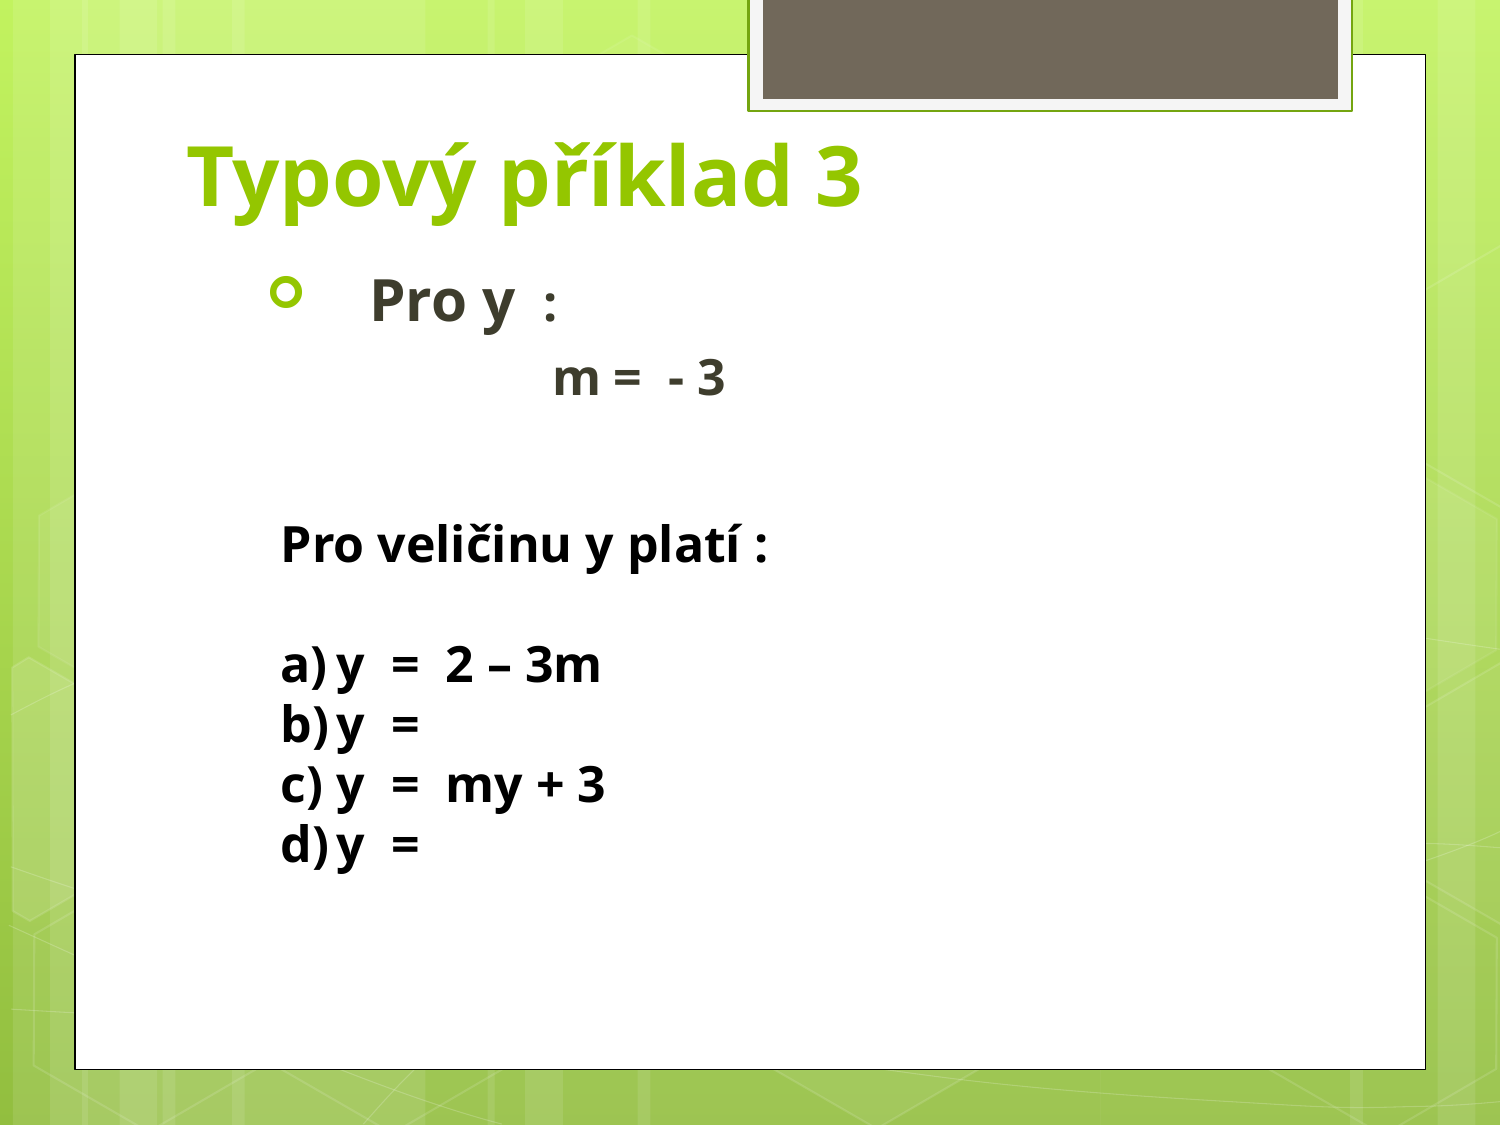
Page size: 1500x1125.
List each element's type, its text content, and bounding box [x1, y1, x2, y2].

list Pro y : m = - 3 [76, 255, 1427, 450]
title Typový příklad 3 [171, 42, 1415, 231]
text_box Pro veličinu y platí : y = 2 – 3m y = y = my + 3 y = [265, 504, 1329, 936]
